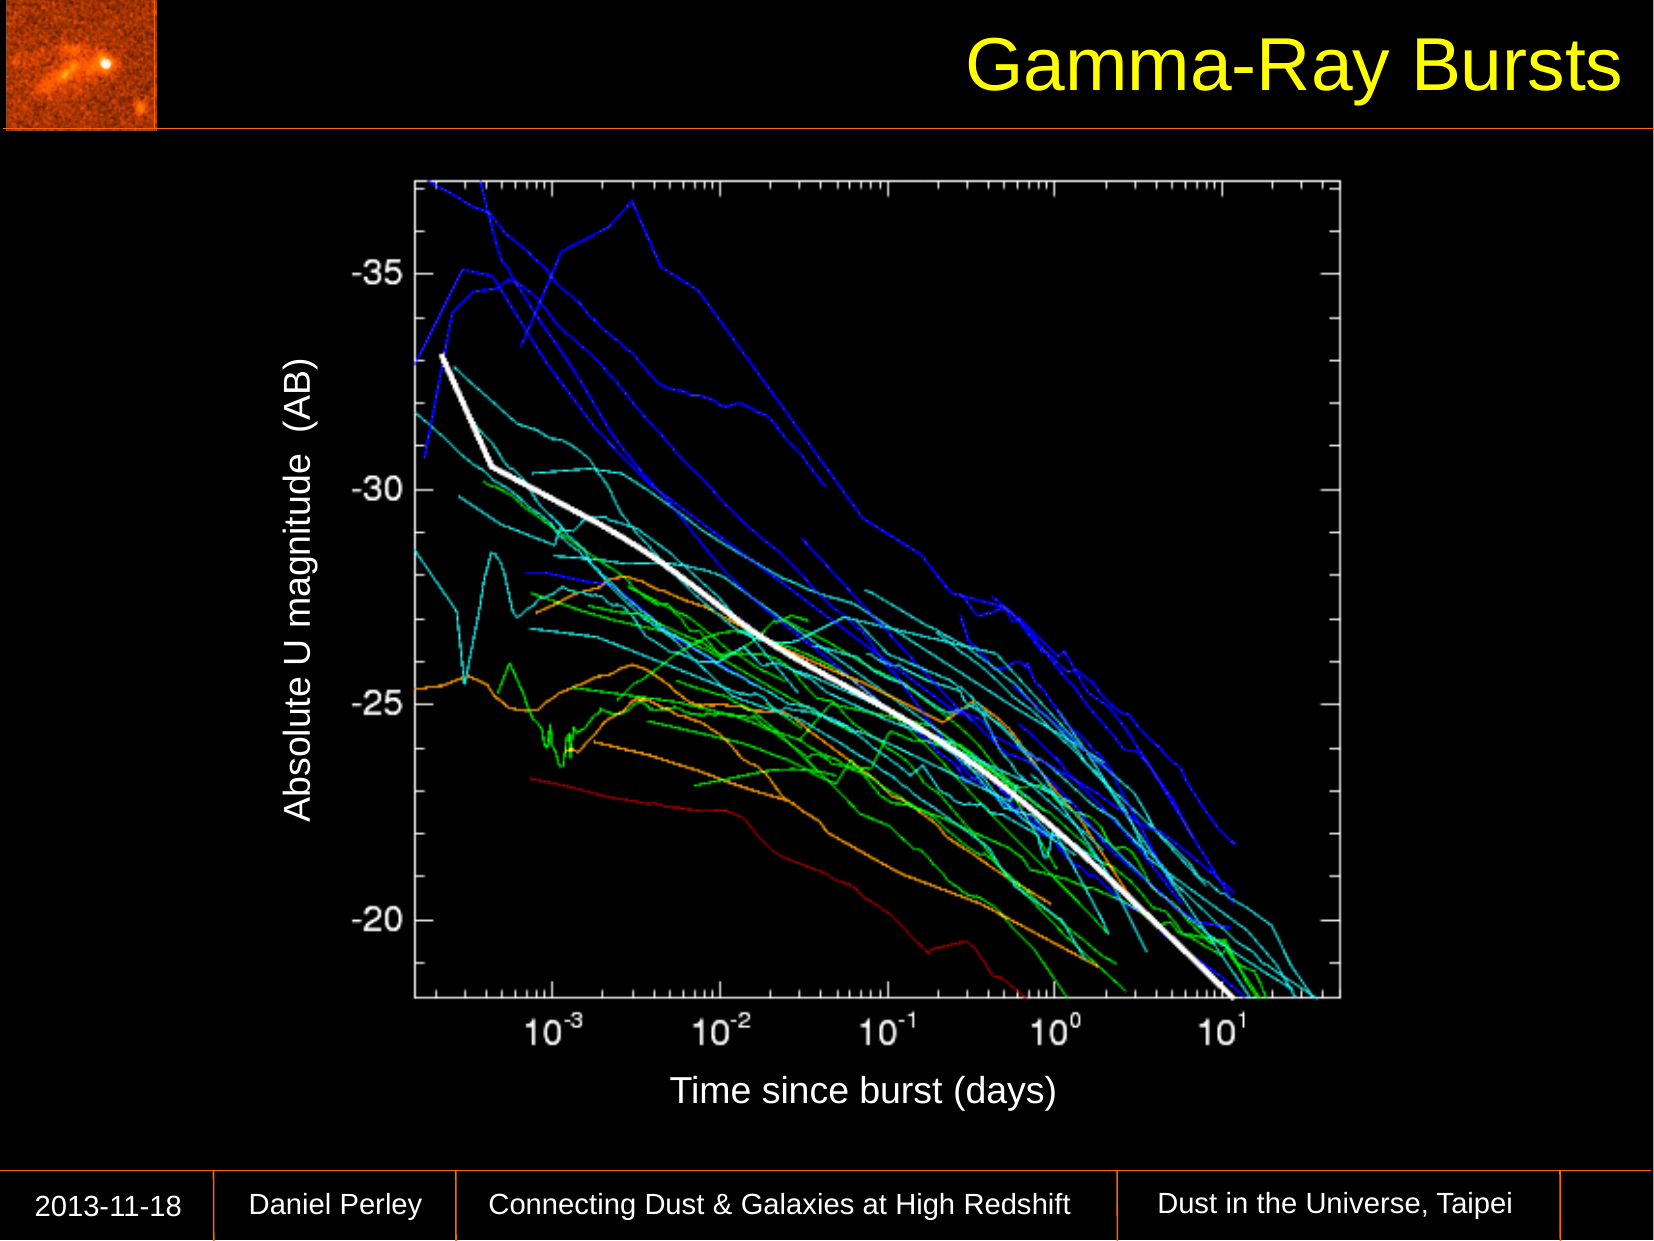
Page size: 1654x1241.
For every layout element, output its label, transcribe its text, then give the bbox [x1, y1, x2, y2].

text_box Time since burst (days) [582, 1061, 1145, 1119]
picture [343, 169, 1355, 1060]
title Gamma-Ray Bursts [187, 21, 1624, 108]
picture [7, 0, 154, 128]
text_box Absolute U magnitude (AB) [268, 327, 326, 853]
